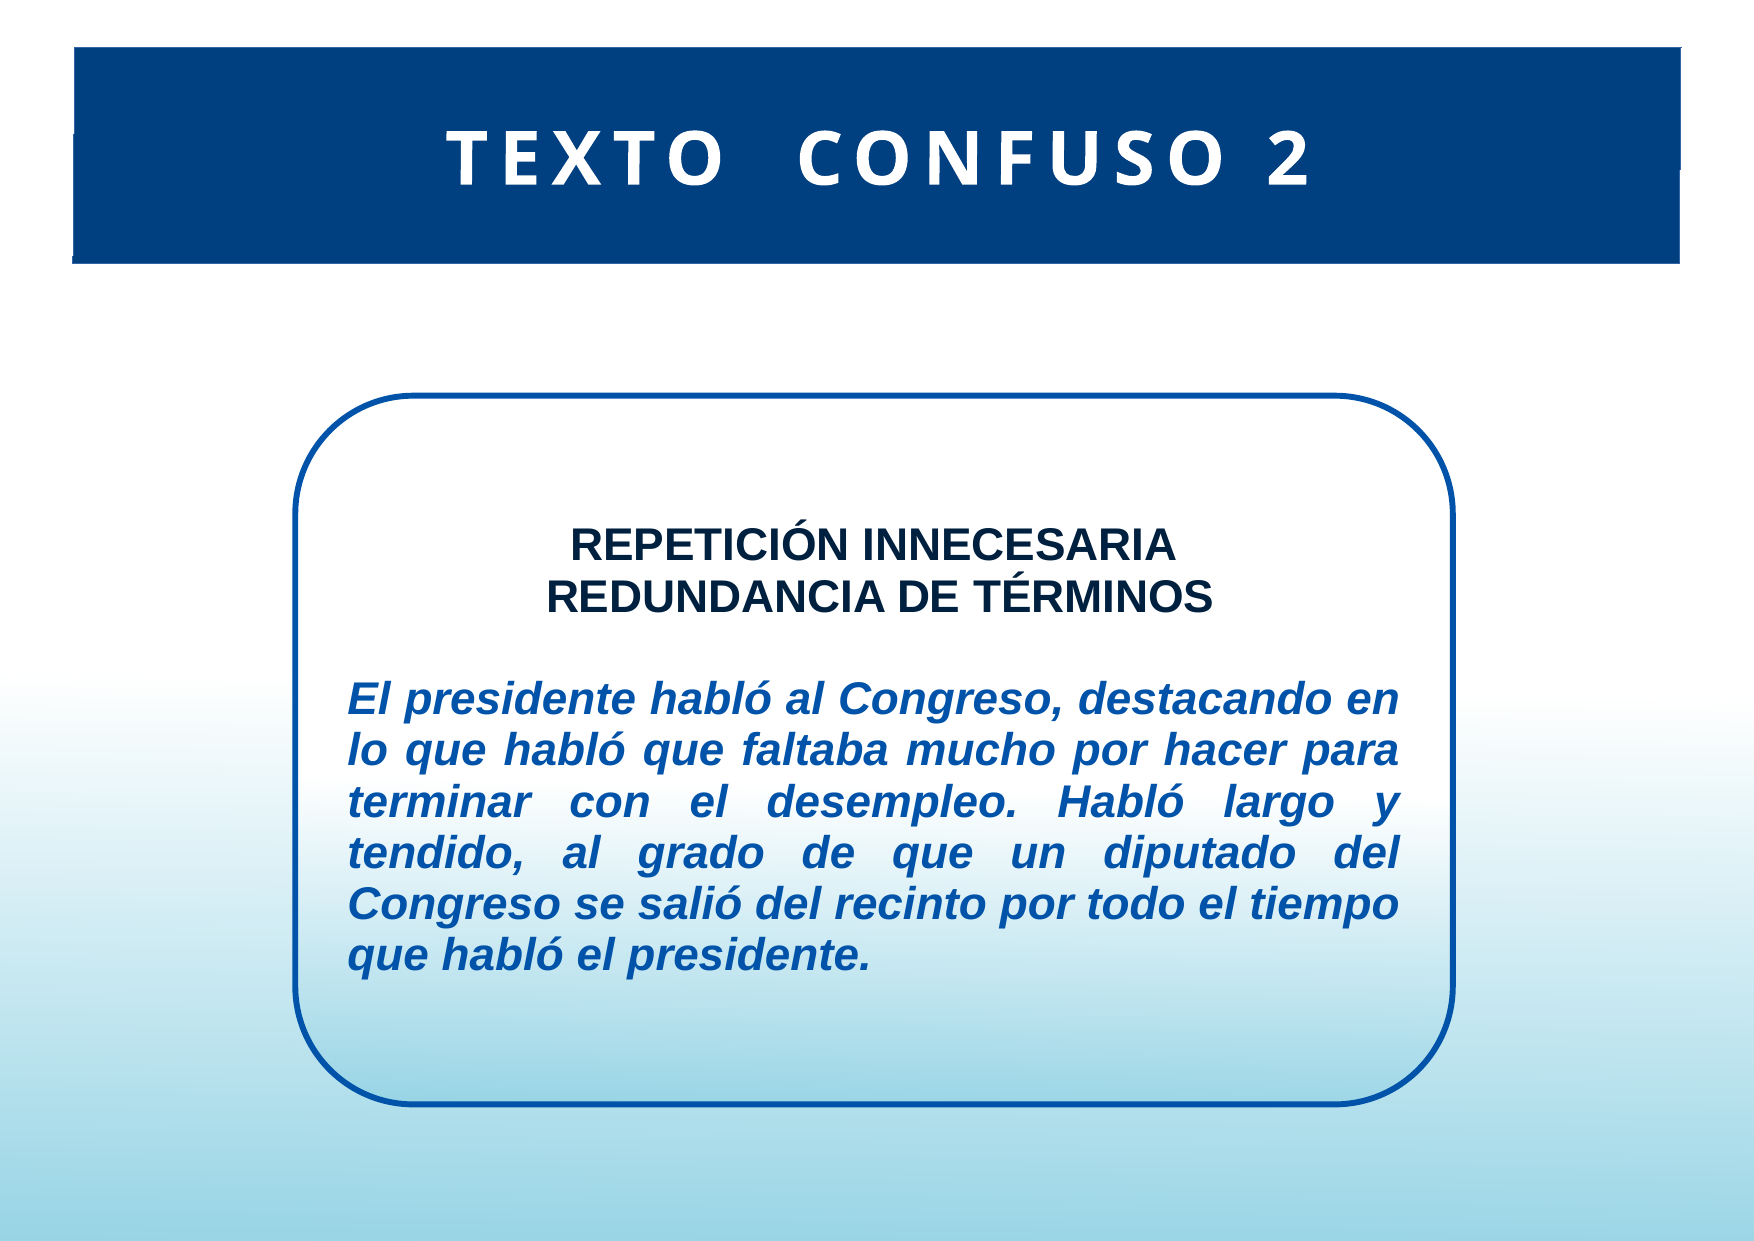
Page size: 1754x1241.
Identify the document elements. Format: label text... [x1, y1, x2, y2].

text_box REPETICIÓN INNECESARIA REDUNDANCIA DE TÉRMINOS El presidente habló al Congreso, destacando en lo que habló que faltaba mucho por hacer para terminar con el desempleo. Habló largo y tendido, al grado de que un diputado del Congreso se salió del recinto por todo el tiempo que habló el presidente. [295, 395, 1453, 1105]
text_box TEXTO CONFUSO 2 [72, 47, 1682, 264]
